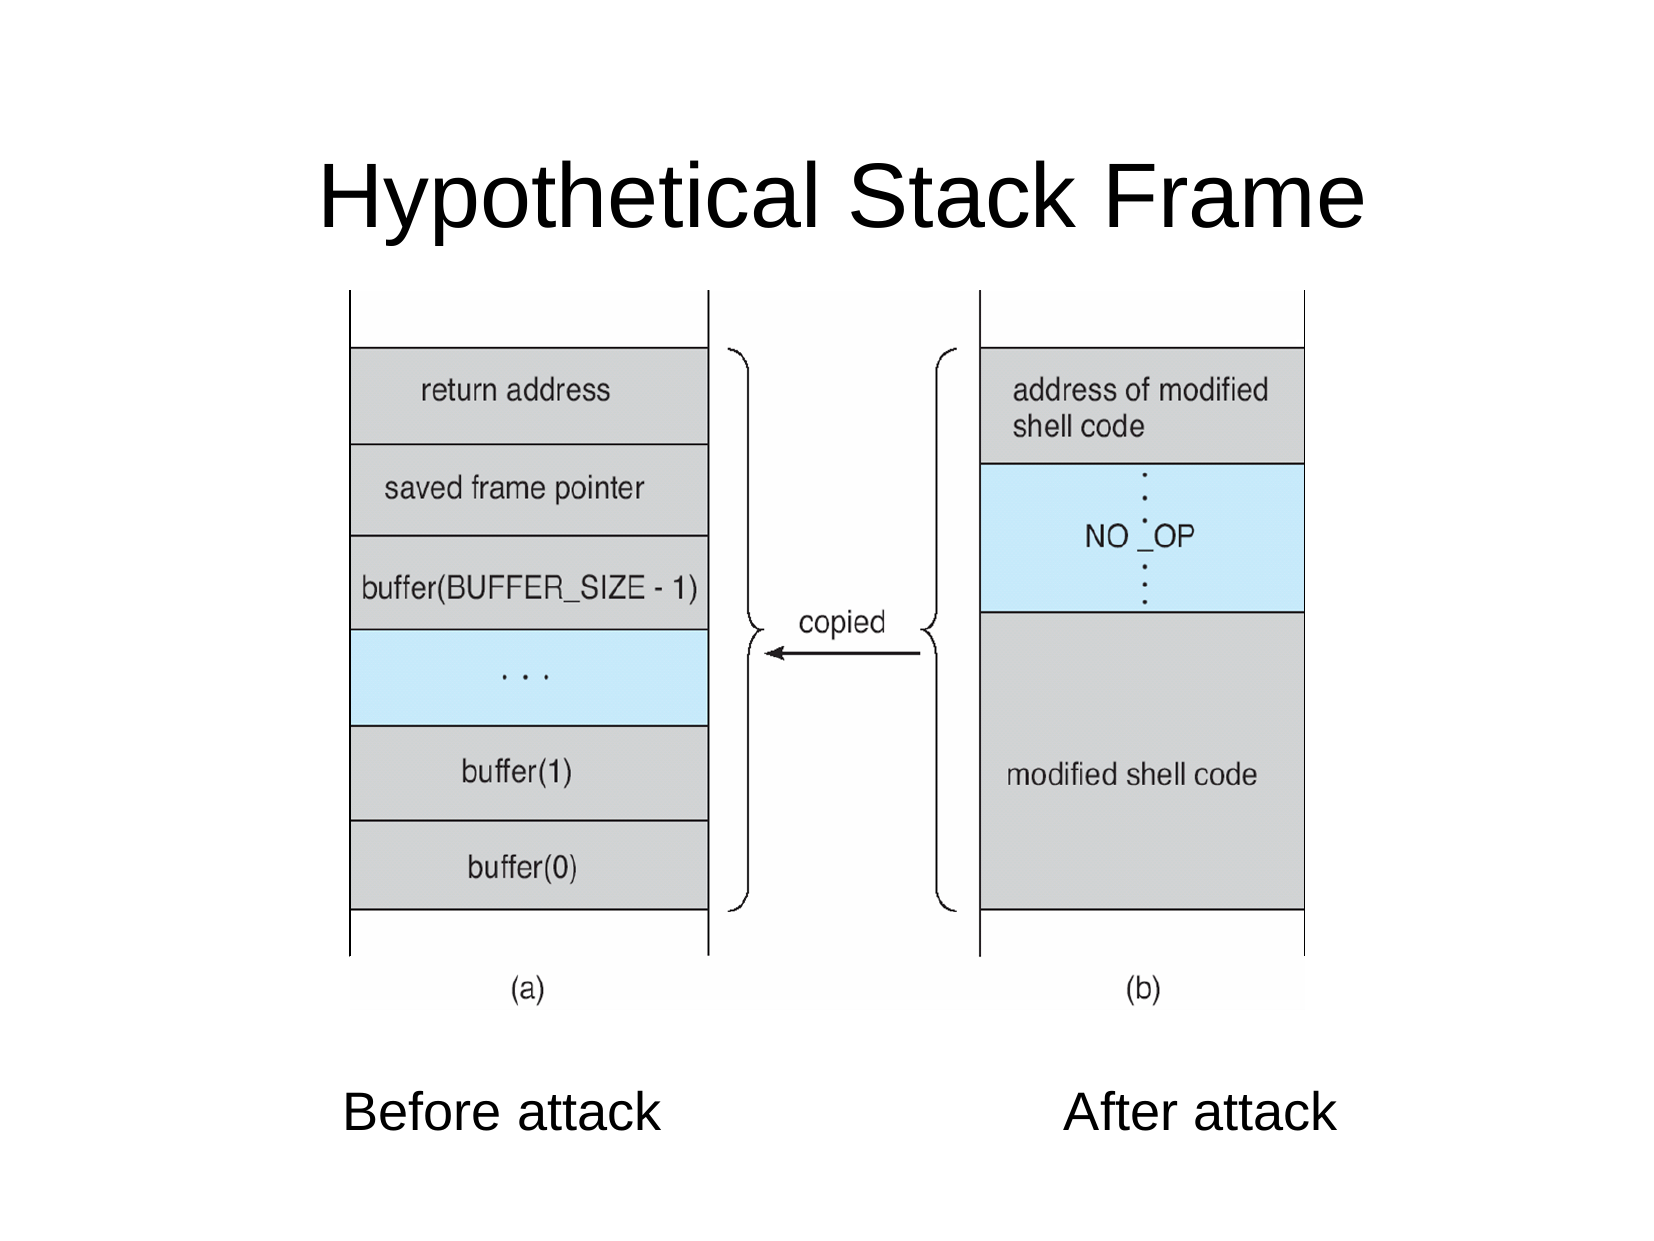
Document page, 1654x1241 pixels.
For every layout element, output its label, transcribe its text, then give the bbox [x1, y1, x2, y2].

text_box Before attack [320, 1065, 688, 1153]
title Hypothetical Stack Frame [82, 49, 1571, 257]
text_box After attack [1042, 1065, 1415, 1152]
picture [349, 290, 1305, 1010]
